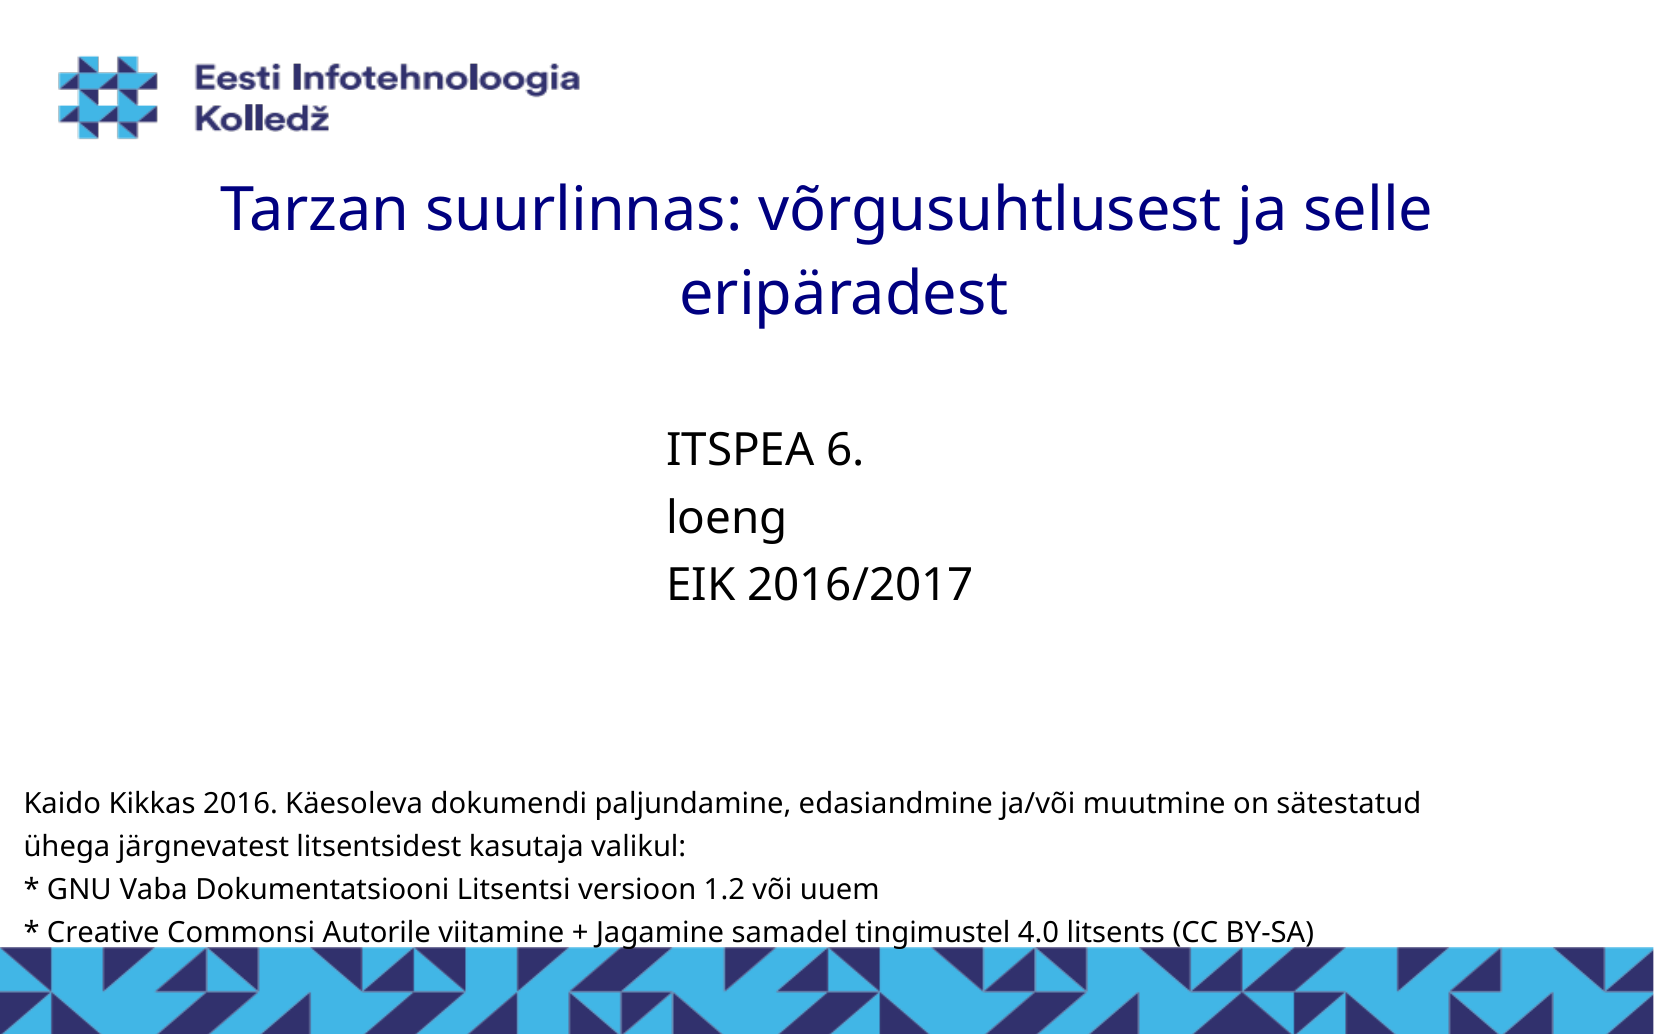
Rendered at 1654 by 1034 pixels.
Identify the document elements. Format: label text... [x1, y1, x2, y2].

title Tarzan suurlinnas: võrgusuhtlusest ja selle eripäradest [121, 160, 1533, 337]
text_box ITSPEA 6. loeng EIK 2016/2017 [666, 411, 994, 538]
text_box Kaido Kikkas 2016. Käesoleva dokumendi paljundamine, edasiandmine ja/või muutmine on sätestatud ühega järgnevatest litsentsidest kasutaja valikul: * GNU Vaba Dokumentatsiooni Litsentsi versioon 1.2 või uuem * Creative Commonsi Autorile viitamine + Jagamine samadel tingimustel 4.0 litsents (CC BY-SA) [23, 779, 1530, 944]
